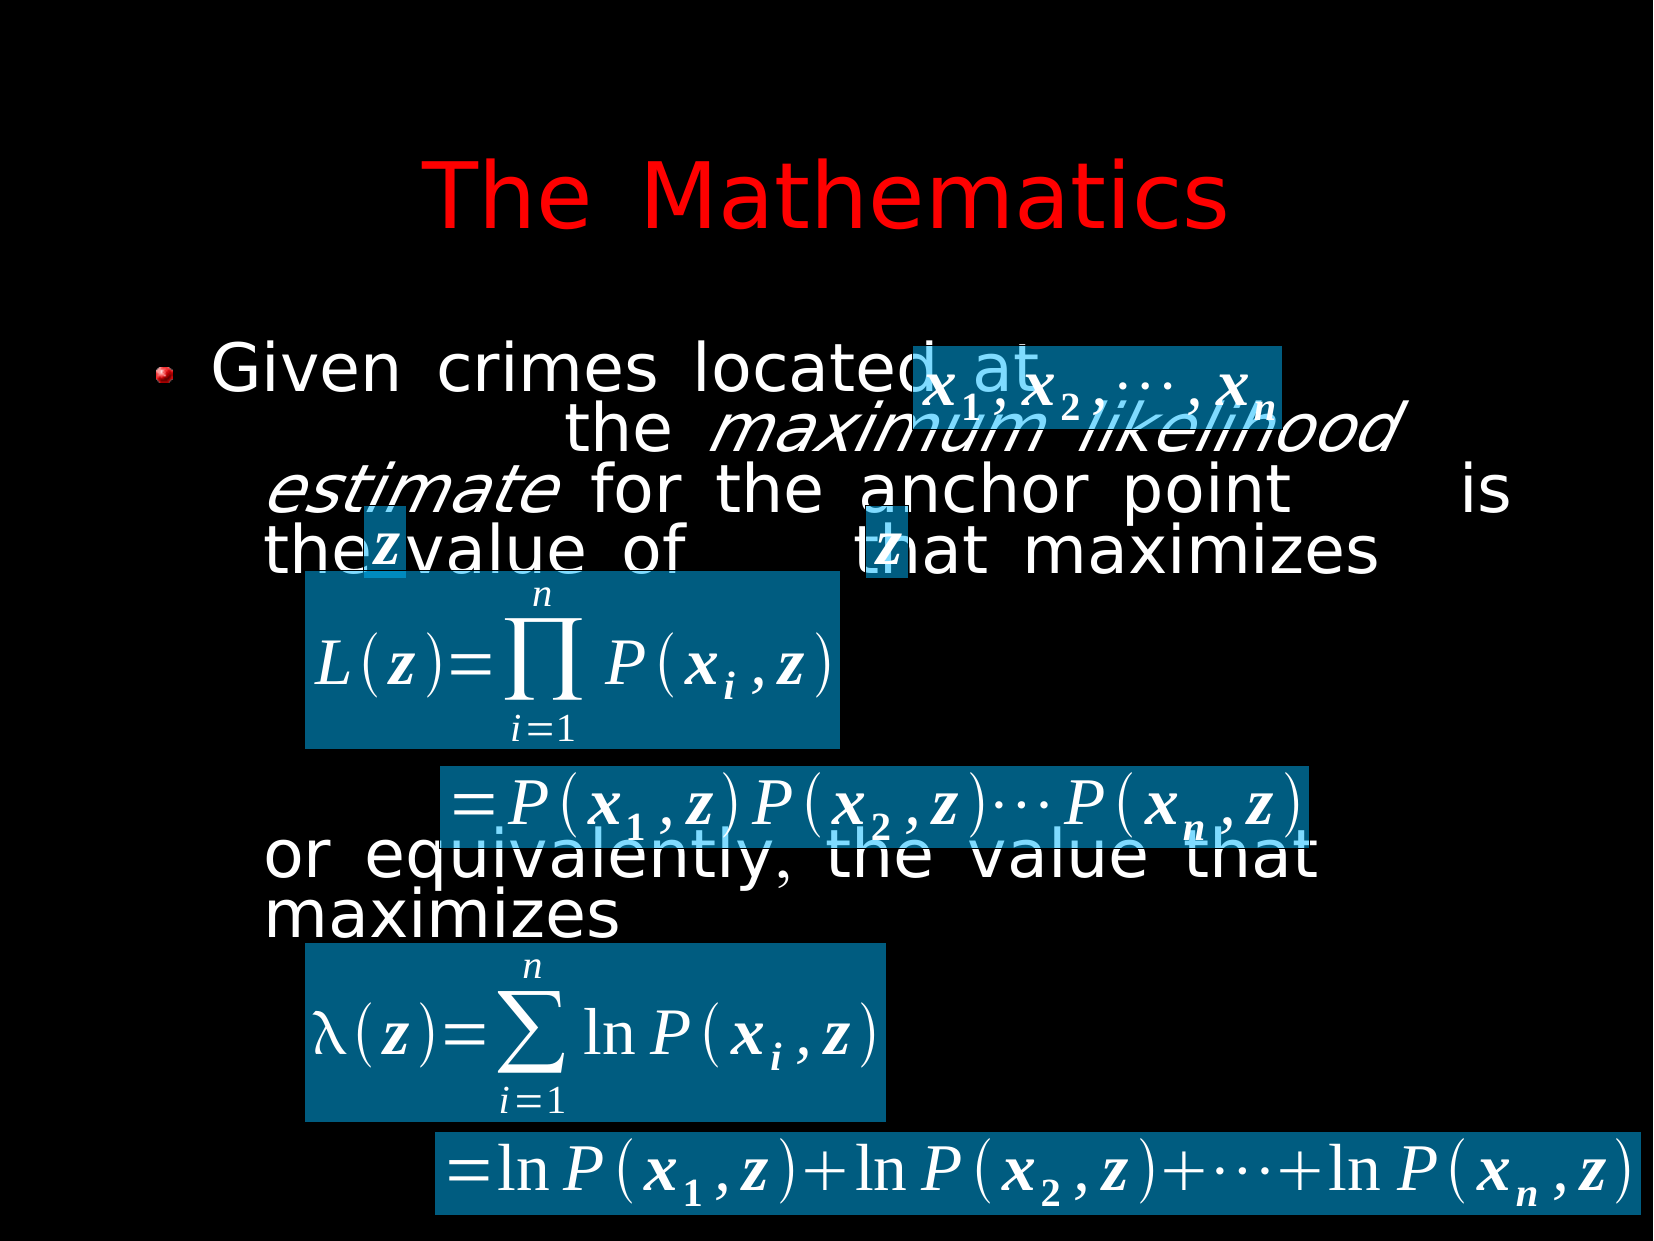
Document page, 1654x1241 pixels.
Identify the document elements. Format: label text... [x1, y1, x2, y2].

chart [439, 765, 1310, 849]
list Given crimes located at the maximum likelihood estimate for the anchor point is the value of that maximizes or equivalently, the value that maximizes [121, 344, 1533, 1127]
chart [912, 345, 1283, 430]
chart [304, 942, 887, 1123]
chart [304, 505, 841, 750]
chart [434, 1131, 1642, 1216]
chart [865, 505, 909, 579]
title The Mathematics [121, 102, 1533, 311]
